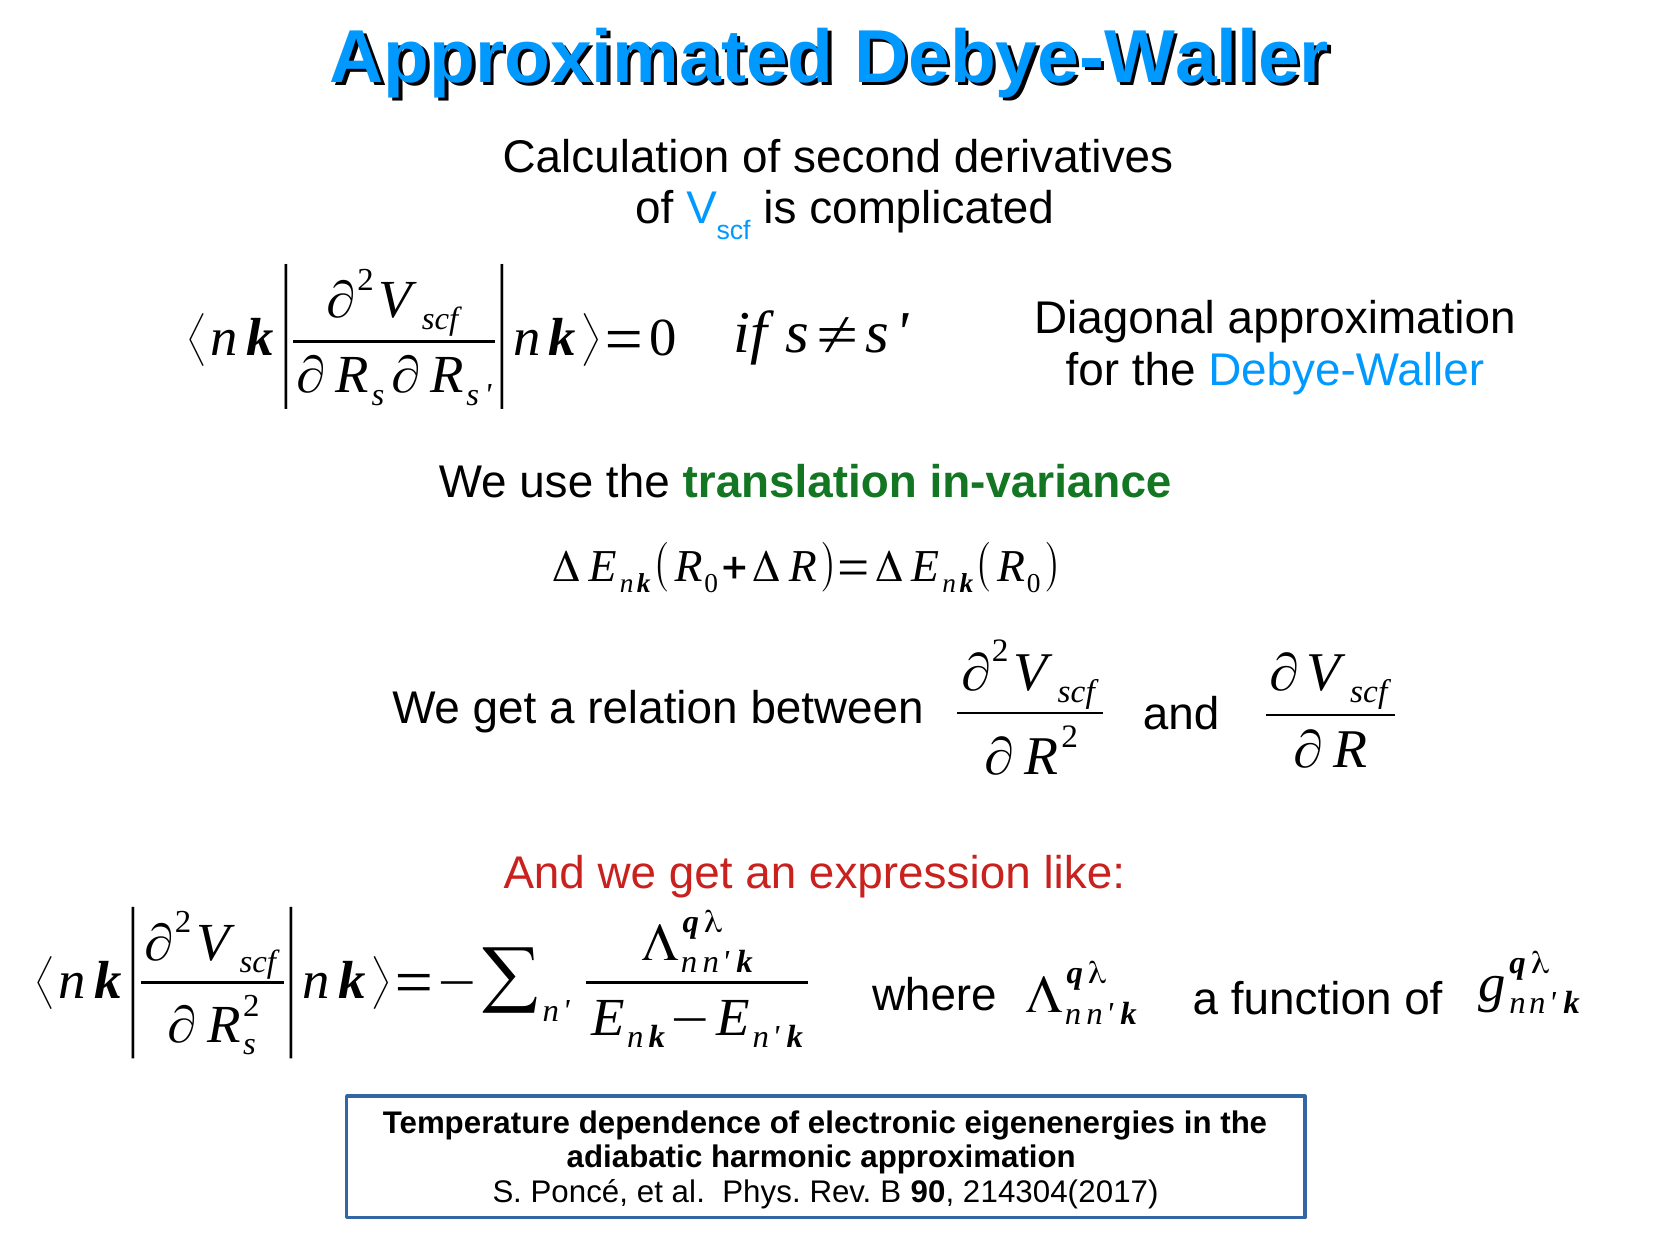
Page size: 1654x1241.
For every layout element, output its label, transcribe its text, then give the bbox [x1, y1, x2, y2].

text_box Approximated Debye-Waller [315, 0, 1345, 136]
text_box We get a relation between [279, 675, 1051, 736]
chart [1470, 945, 1588, 1021]
text_box a function of [1178, 965, 1461, 1027]
chart [27, 904, 817, 1062]
text_box where [857, 961, 1016, 1023]
chart [544, 539, 1066, 598]
text_box Calculation of second derivatives of Vscf is complicated [459, 123, 1231, 241]
chart [1016, 956, 1145, 1031]
chart [180, 261, 684, 413]
chart [725, 300, 921, 367]
text_box Diagonal approximation for the Debye-Waller [945, 285, 1606, 402]
chart [948, 633, 1114, 787]
text_box We use the translation in-variance [420, 448, 1191, 510]
text_box Temperature dependence of electronic eigenenergies in the adiabatic harmonic approximation S. Poncé, et al. Phys. Rev. B 90, 214304(2017) [346, 1096, 1306, 1218]
text_box And we get an expression like: [429, 840, 1201, 901]
chart [1257, 641, 1406, 780]
text_box and [1128, 681, 1257, 742]
